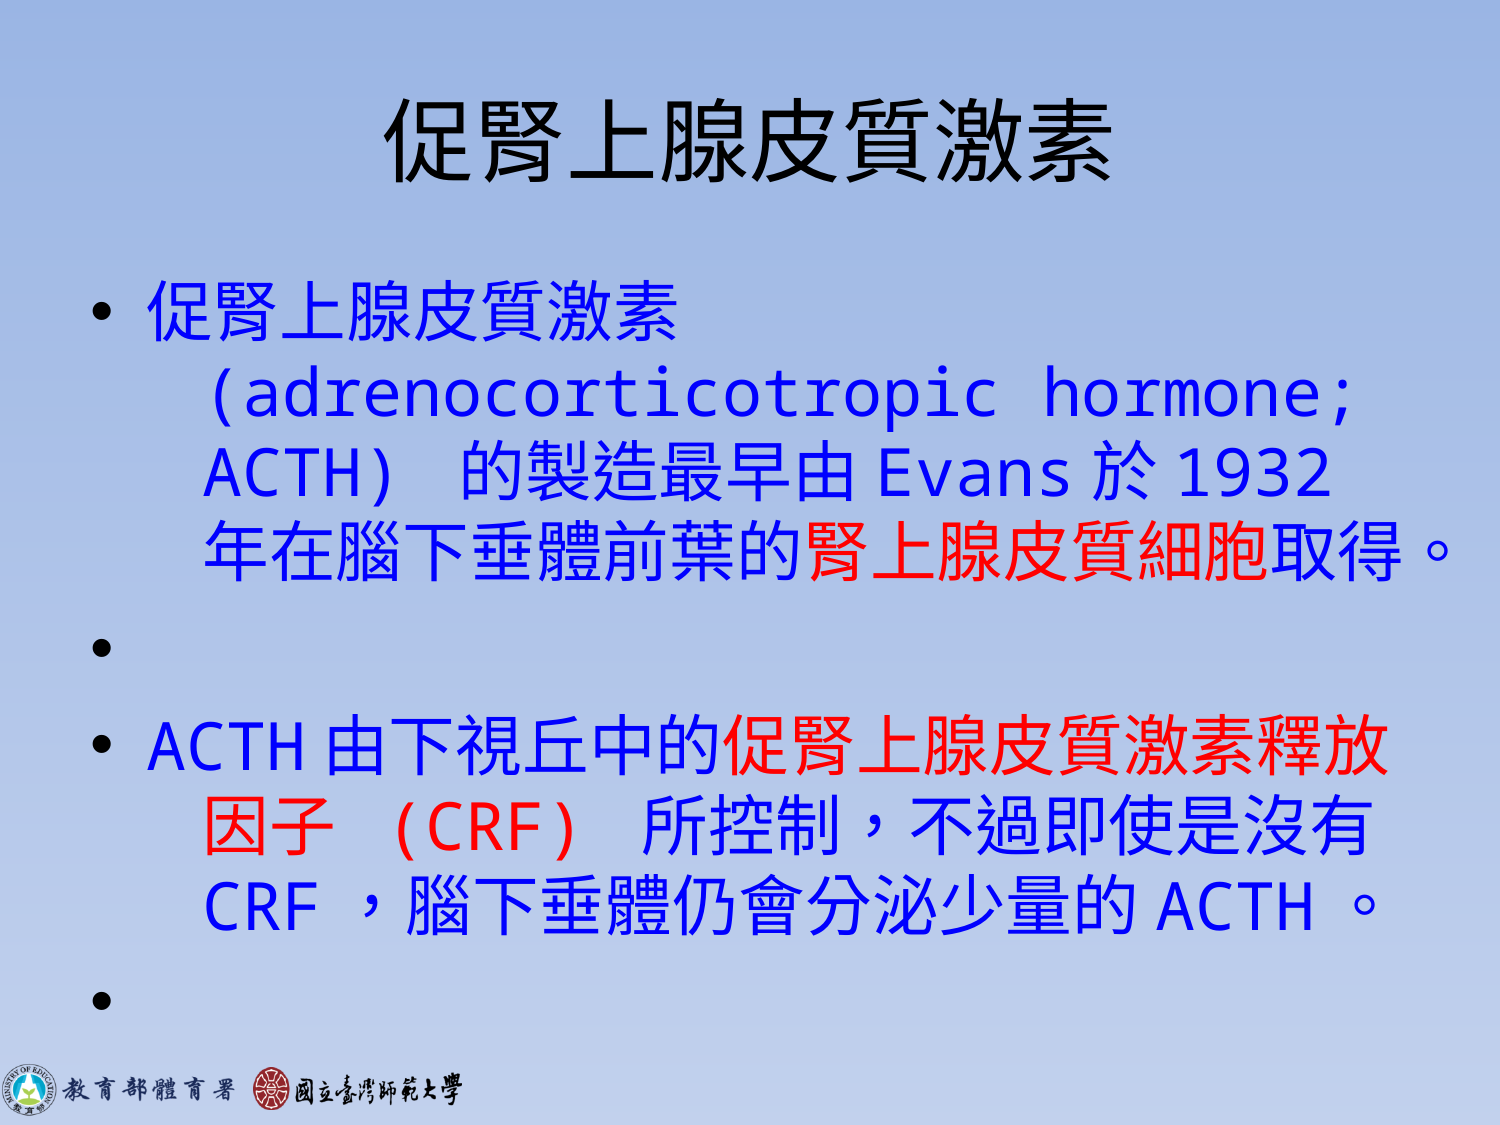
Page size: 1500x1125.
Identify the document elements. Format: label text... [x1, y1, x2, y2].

title 促腎上腺皮質激素 [75, 45, 1426, 233]
list 促腎上腺皮質激素 (adrenocorticotropic hormone; ACTH) 的製造最早由Evans於1932年在腦下垂體前葉的腎上腺皮質細胞取得。 ACTH由下視丘中的促腎上腺皮質激素釋放因子 (CRF) 所控制，不過即使是沒有CRF，腦下垂體仍會分泌少量的ACTH。 [75, 262, 1426, 1005]
